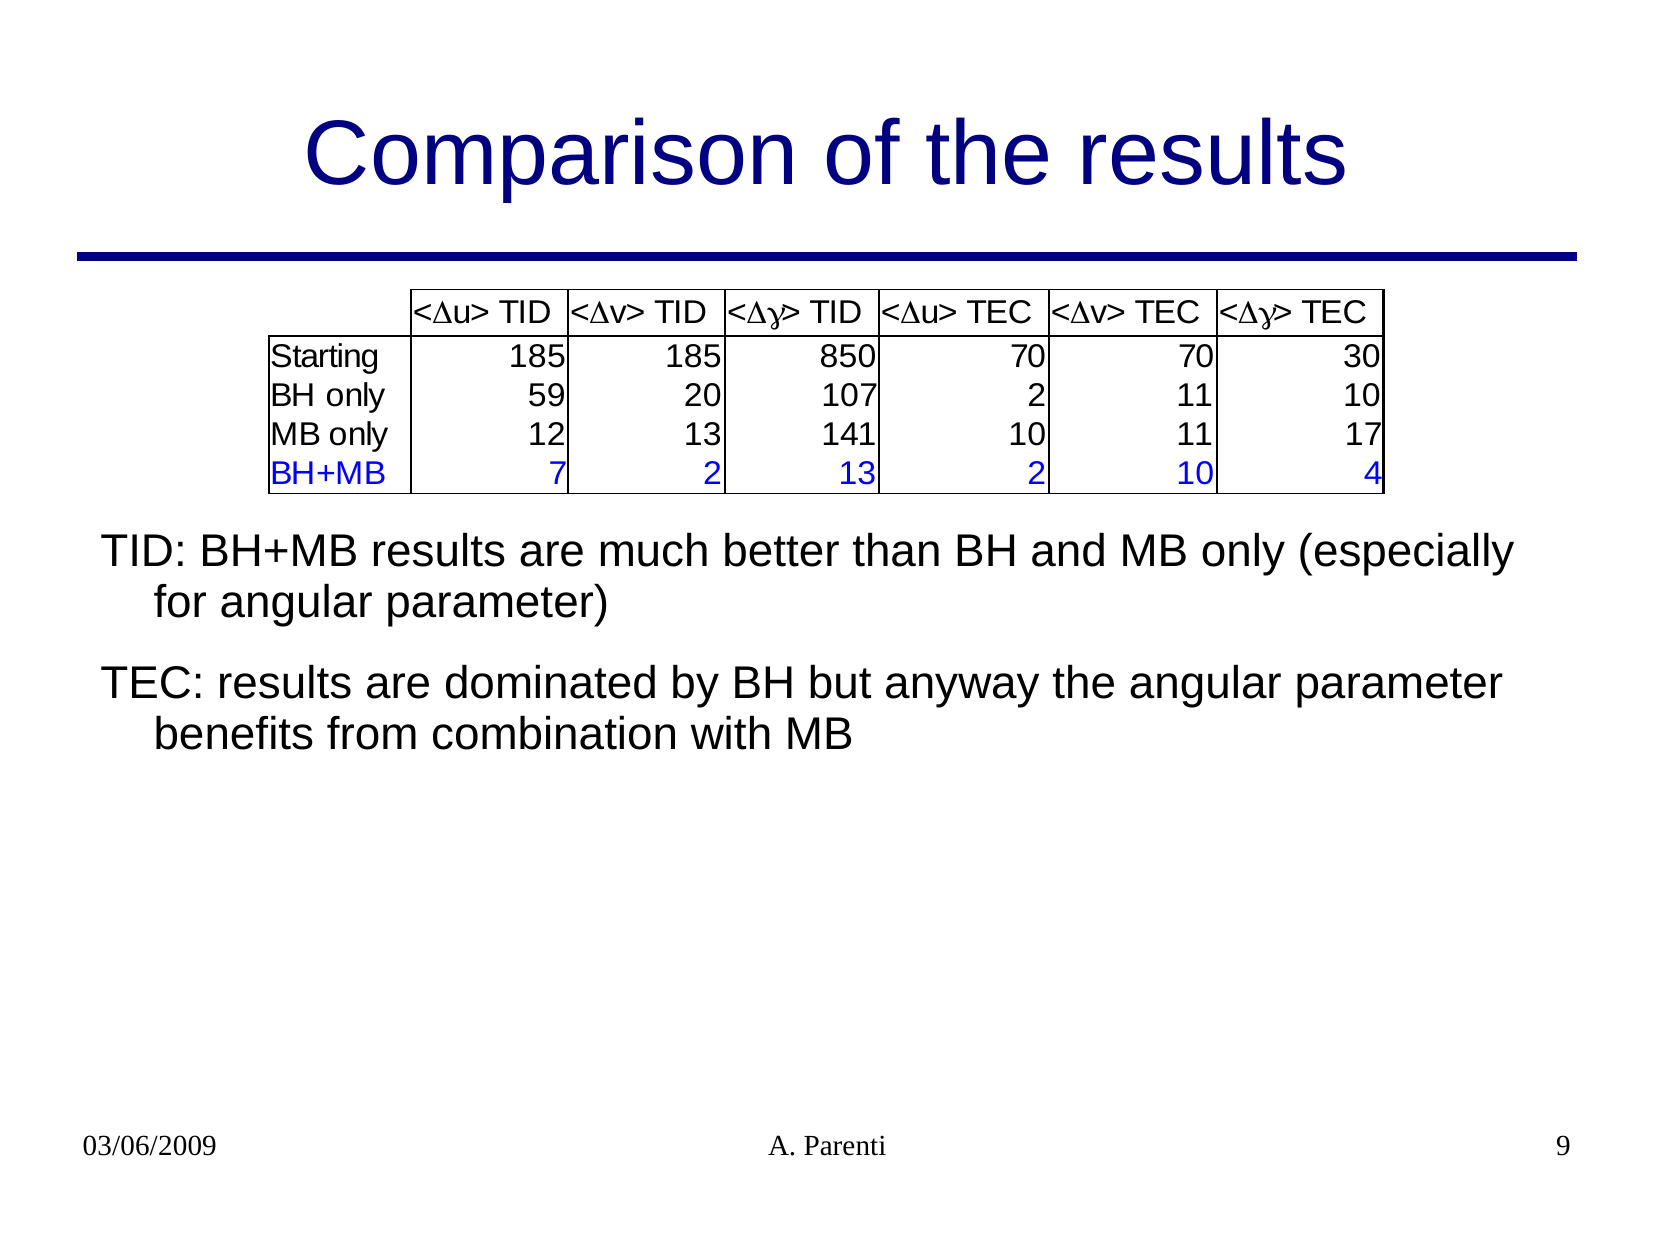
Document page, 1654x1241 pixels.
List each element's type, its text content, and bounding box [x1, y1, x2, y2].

list TID: BH+MB results are much better than BH and MB only (especially for angular parameter) TEC: results are dominated by BH but anyway the angular parameter benefits from combination with MB [82, 525, 1571, 1094]
chart [268, 289, 1386, 495]
title Comparison of the results [82, 49, 1571, 257]
